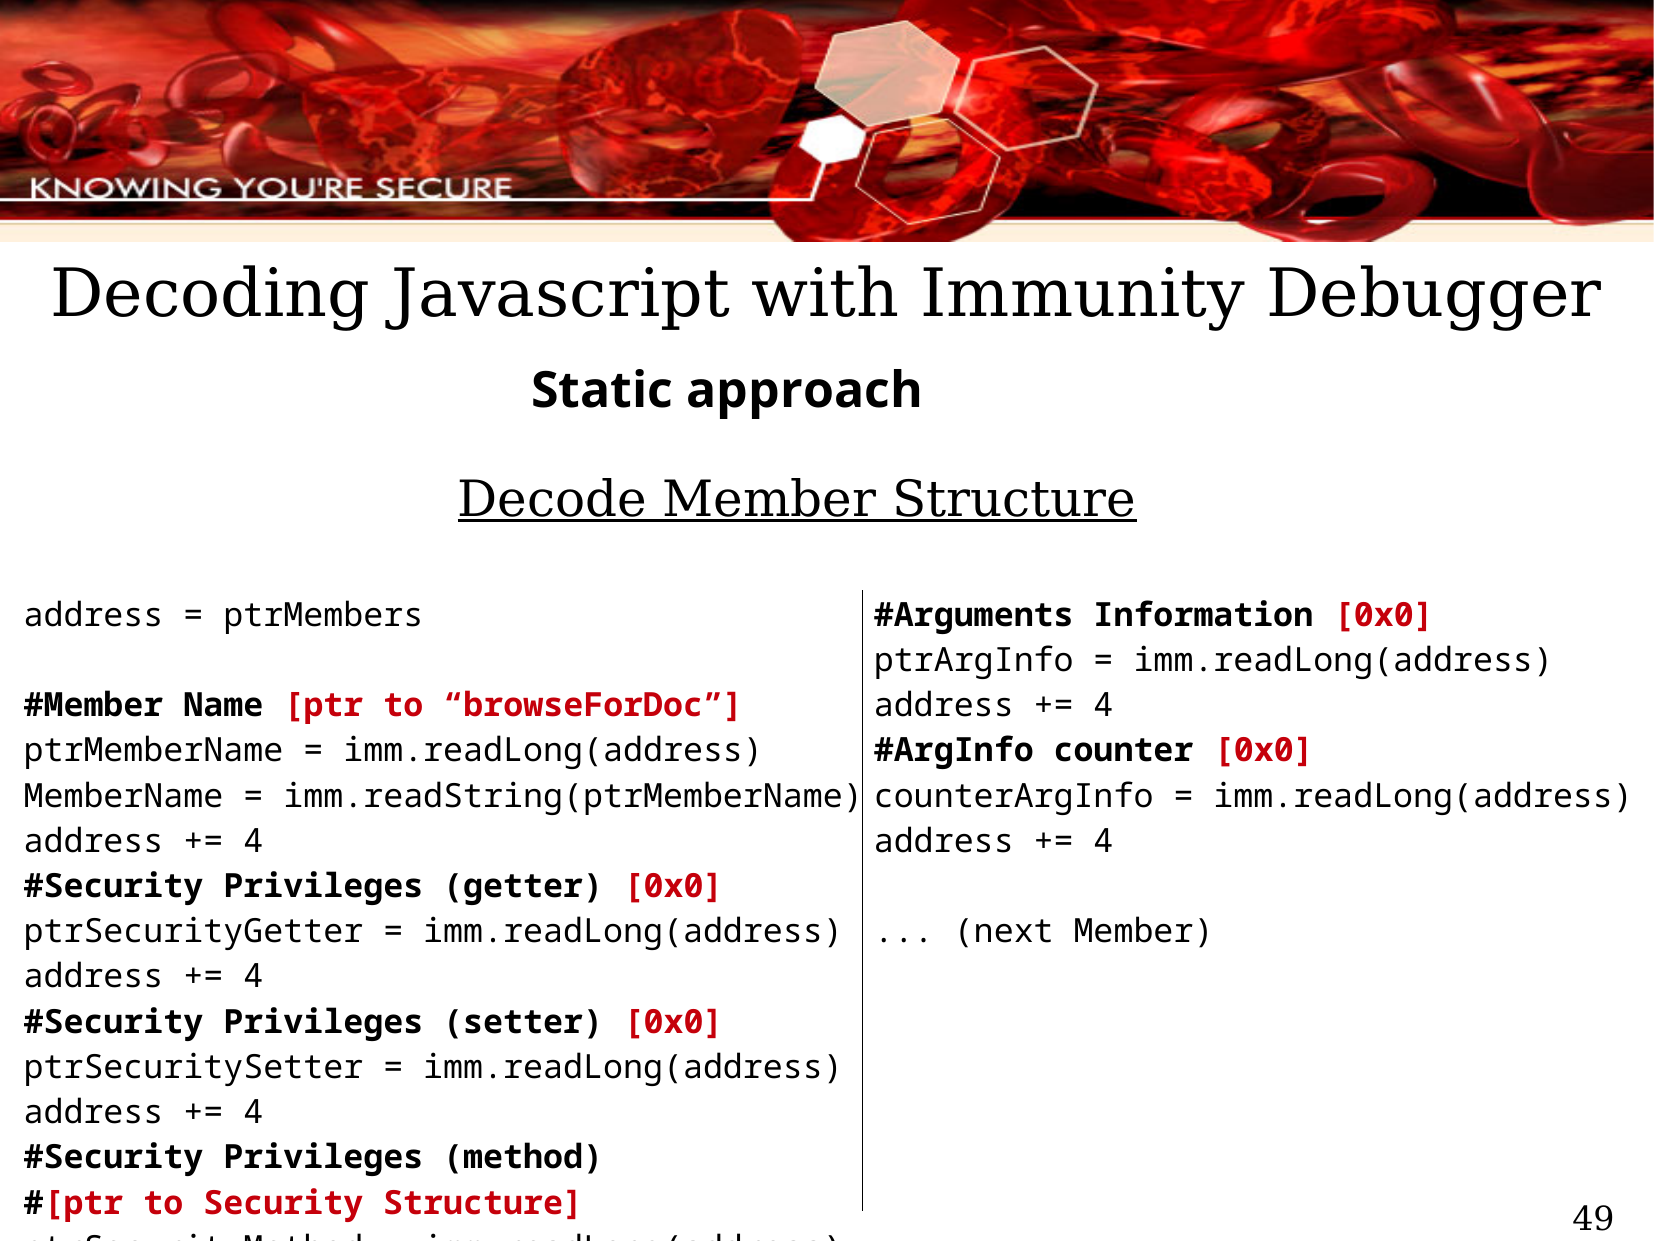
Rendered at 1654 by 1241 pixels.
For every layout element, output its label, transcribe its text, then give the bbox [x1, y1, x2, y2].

picture [0, 0, 1654, 189]
title Decoding Javascript with Immunity Debugger [0, 189, 1654, 397]
text_box Static approach [531, 354, 1014, 433]
text_box #Arguments Information [0x0] ptrArgInfo = imm.readLong(address) address += 4 #ArgInfo counter [0x0] counterArgInfo = imm.readLong(address) address += 4 ... (next Member) [874, 590, 1635, 903]
text_box Decode Member Structure [454, 466, 1140, 531]
text_box address = ptrMembers #Member Name [ptr to “browseForDoc”] ptrMemberName = imm.readLong(address) MemberName = imm.readString(ptrMemberName) address += 4 #Security Privileges (getter) [0x0] ptrSecurityGetter = imm.readLong(address) address += 4 #Security Privileges (setter) [0x0] ptrSecuritySetter = imm.readLong(address) address += 4 #Security Privileges (method) #[ptr to Security Structure] ptrSecurityMethod = imm.readLong(address) address += 4 [23, 590, 864, 1216]
